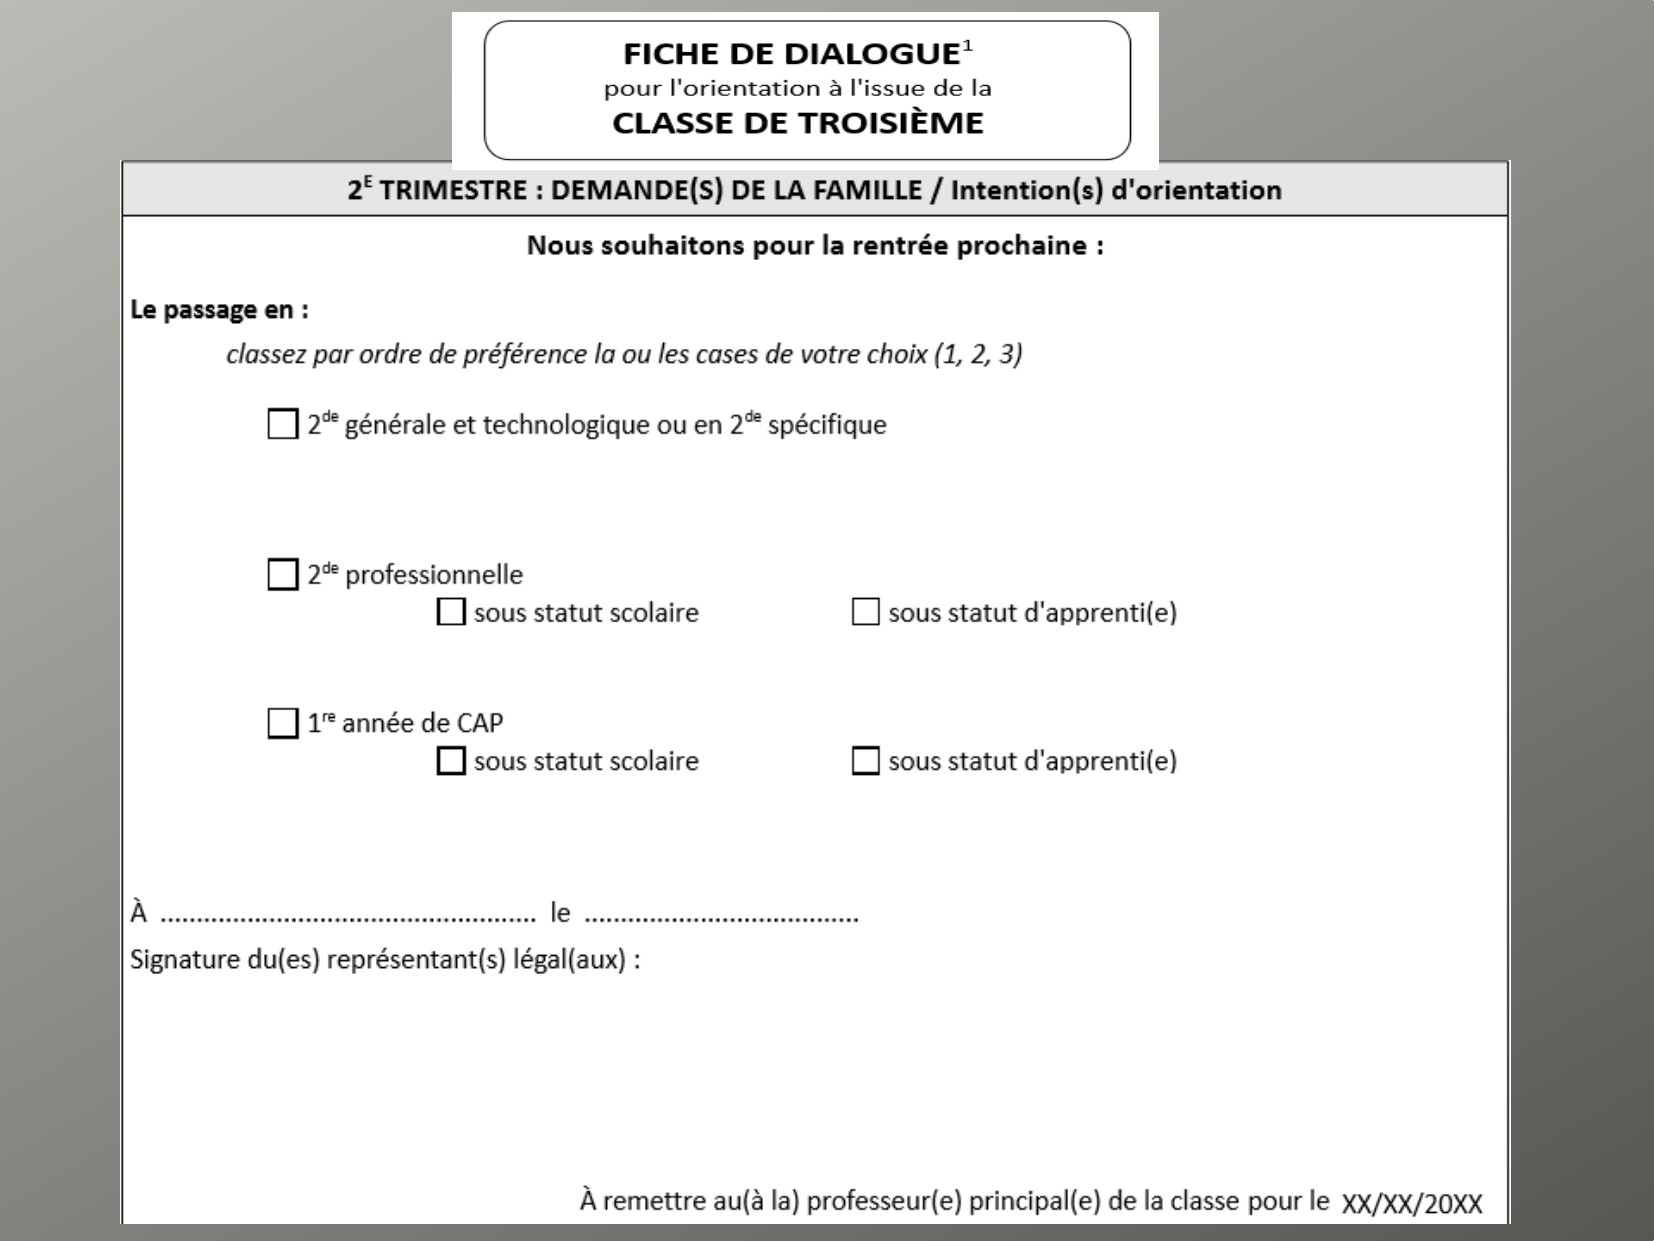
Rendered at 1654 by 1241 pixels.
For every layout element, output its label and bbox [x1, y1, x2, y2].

picture [120, 12, 1511, 1224]
